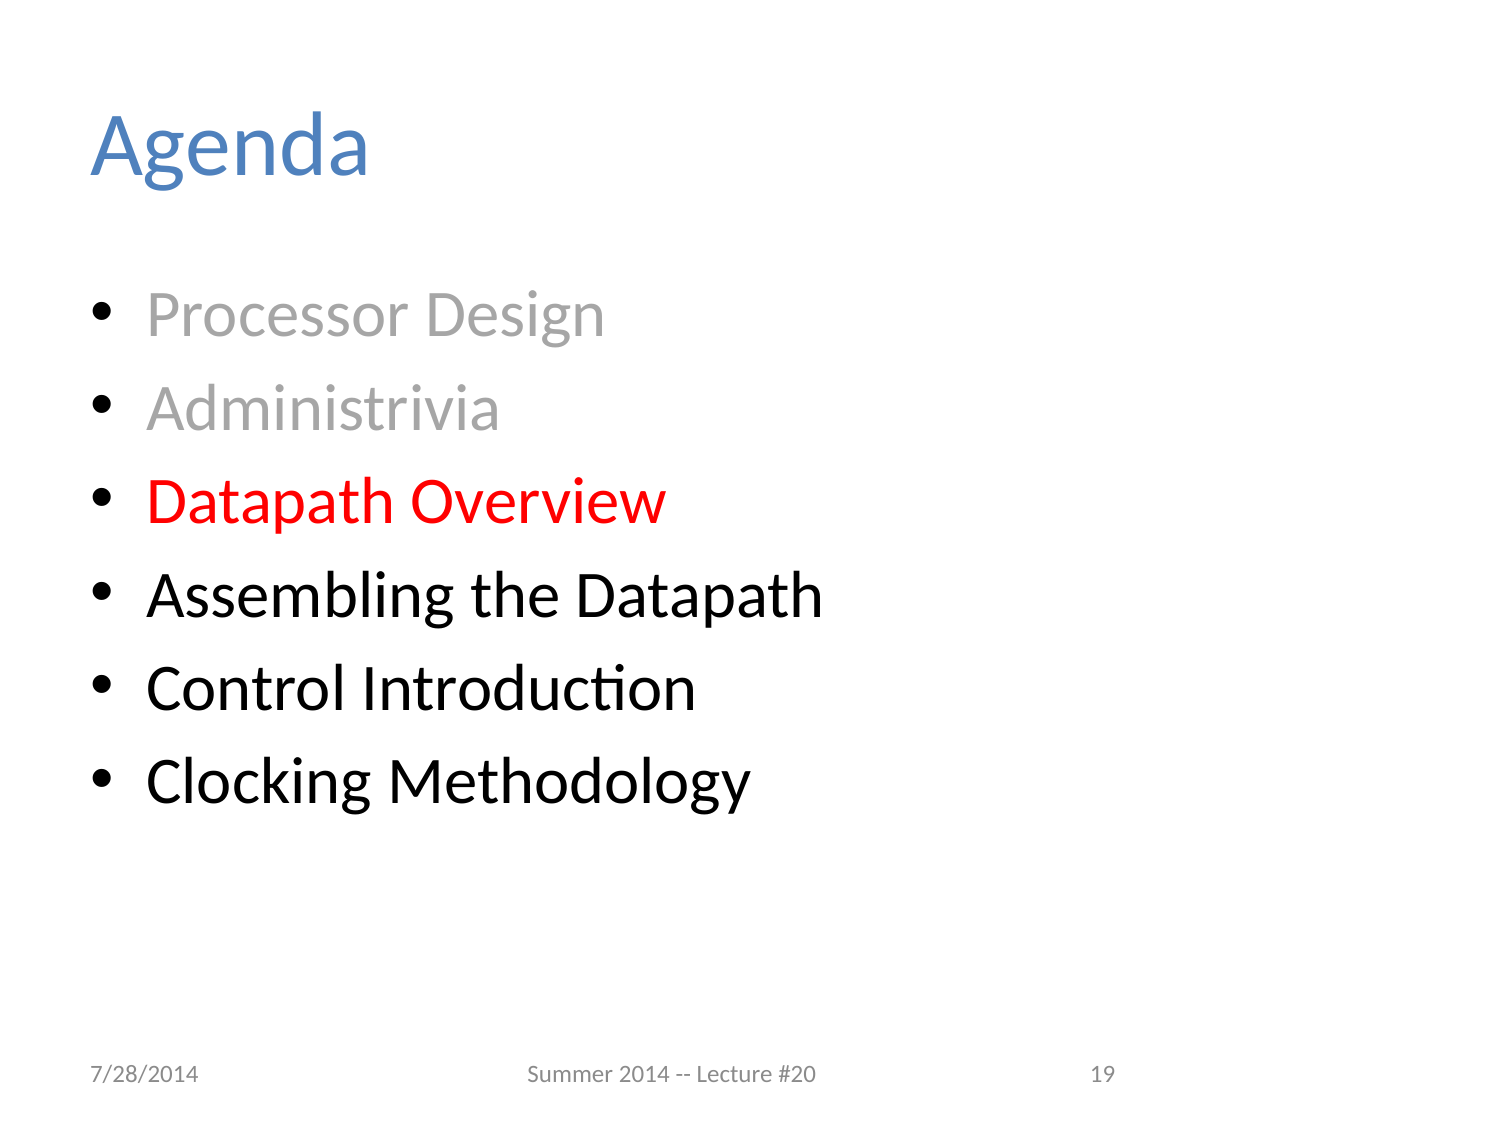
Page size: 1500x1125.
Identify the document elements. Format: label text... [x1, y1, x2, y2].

slide_number 7/28/2014 [75, 1042, 425, 1103]
list Processor Design Administrivia Datapath Overview Assembling the Datapath Control Introduction Clocking Methodology [75, 262, 1425, 1073]
slide_number <number> [1074, 1042, 1425, 1103]
title Agenda [75, 45, 1425, 233]
footer Summer 2014 -- Lecture #20 [512, 1042, 988, 1103]
